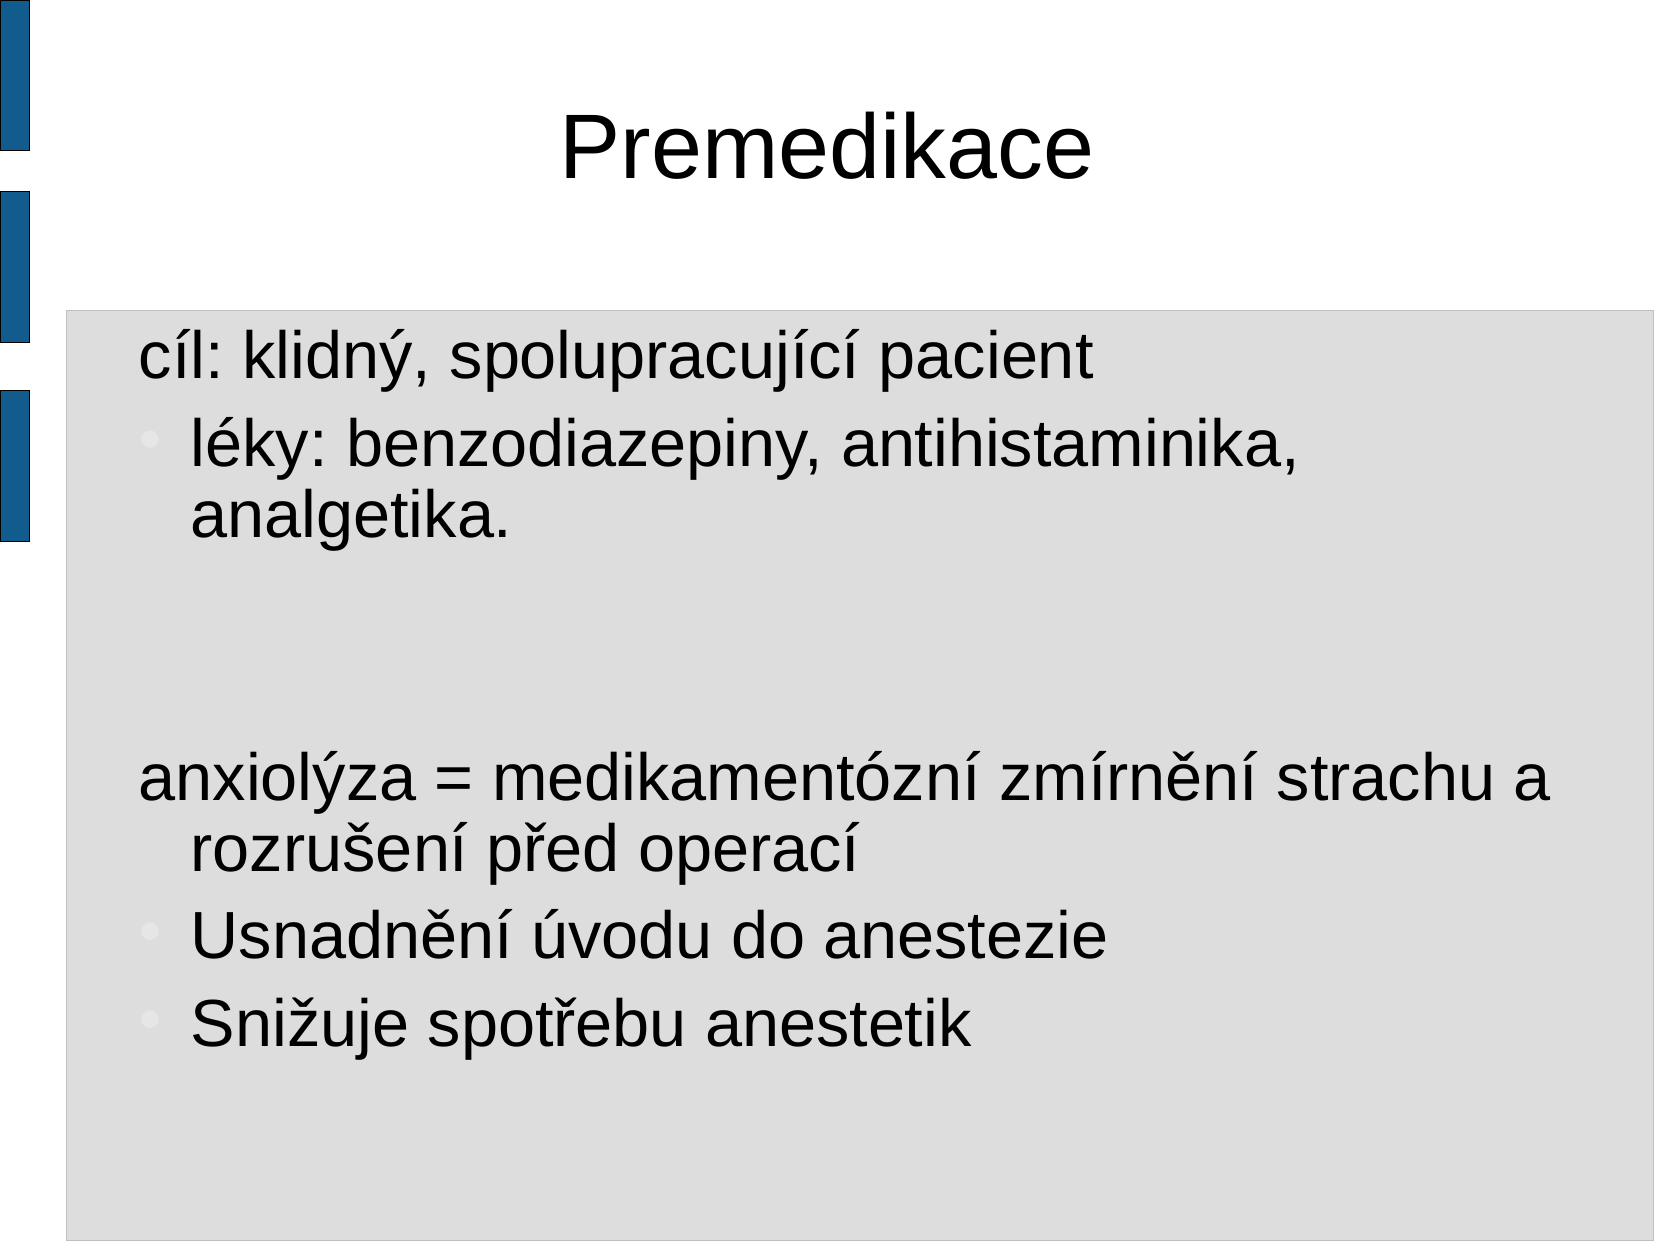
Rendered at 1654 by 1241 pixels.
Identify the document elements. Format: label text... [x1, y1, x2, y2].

title Premedikace [121, 46, 1534, 254]
list cíl: klidný, spolupracující pacient léky: benzodiazepiny, antihistaminika, analgetika. anxiolýza = medikamentózní zmírnění strachu a rozrušení před operací Usnadnění úvodu do anestezie Snižuje spotřebu anestetik [121, 322, 1561, 1199]
